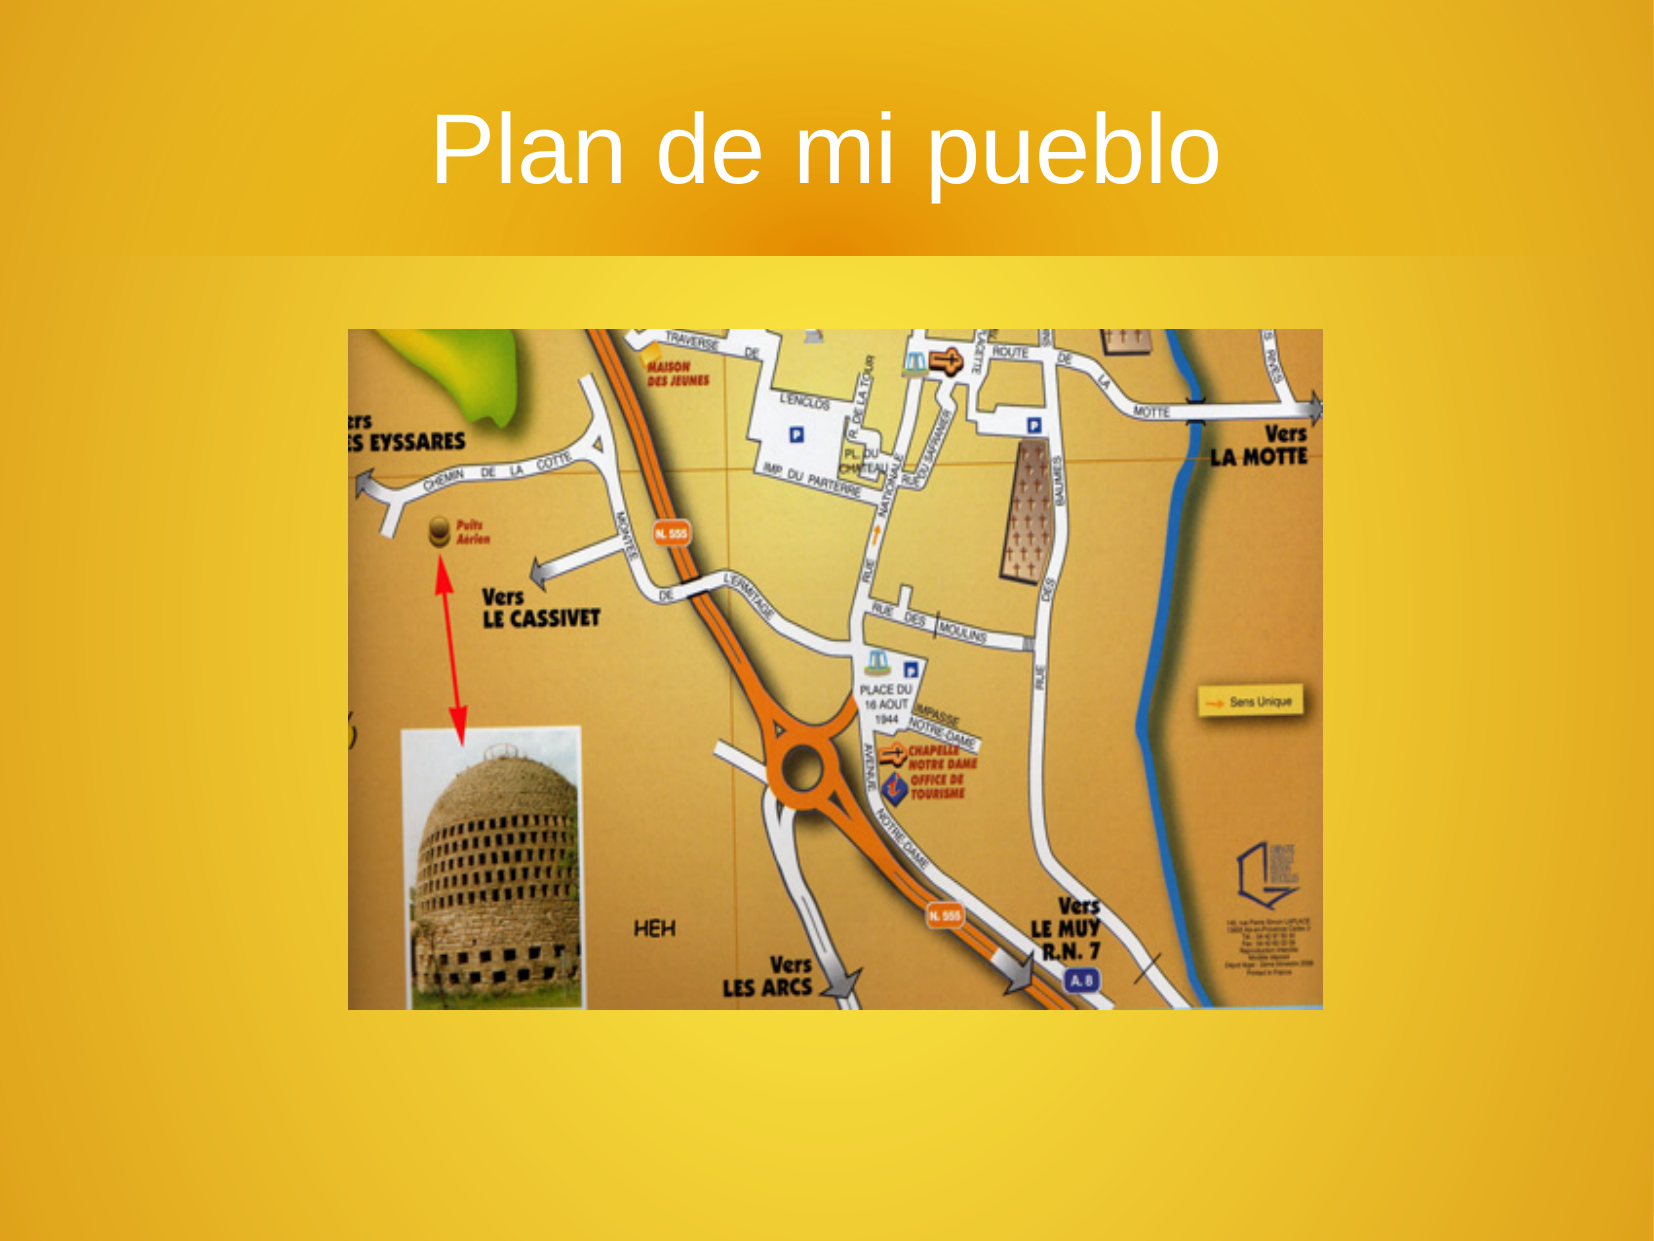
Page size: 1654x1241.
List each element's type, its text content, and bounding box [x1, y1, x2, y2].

title Plan de mi pueblo [82, 47, 1571, 252]
picture [348, 329, 1323, 1010]
